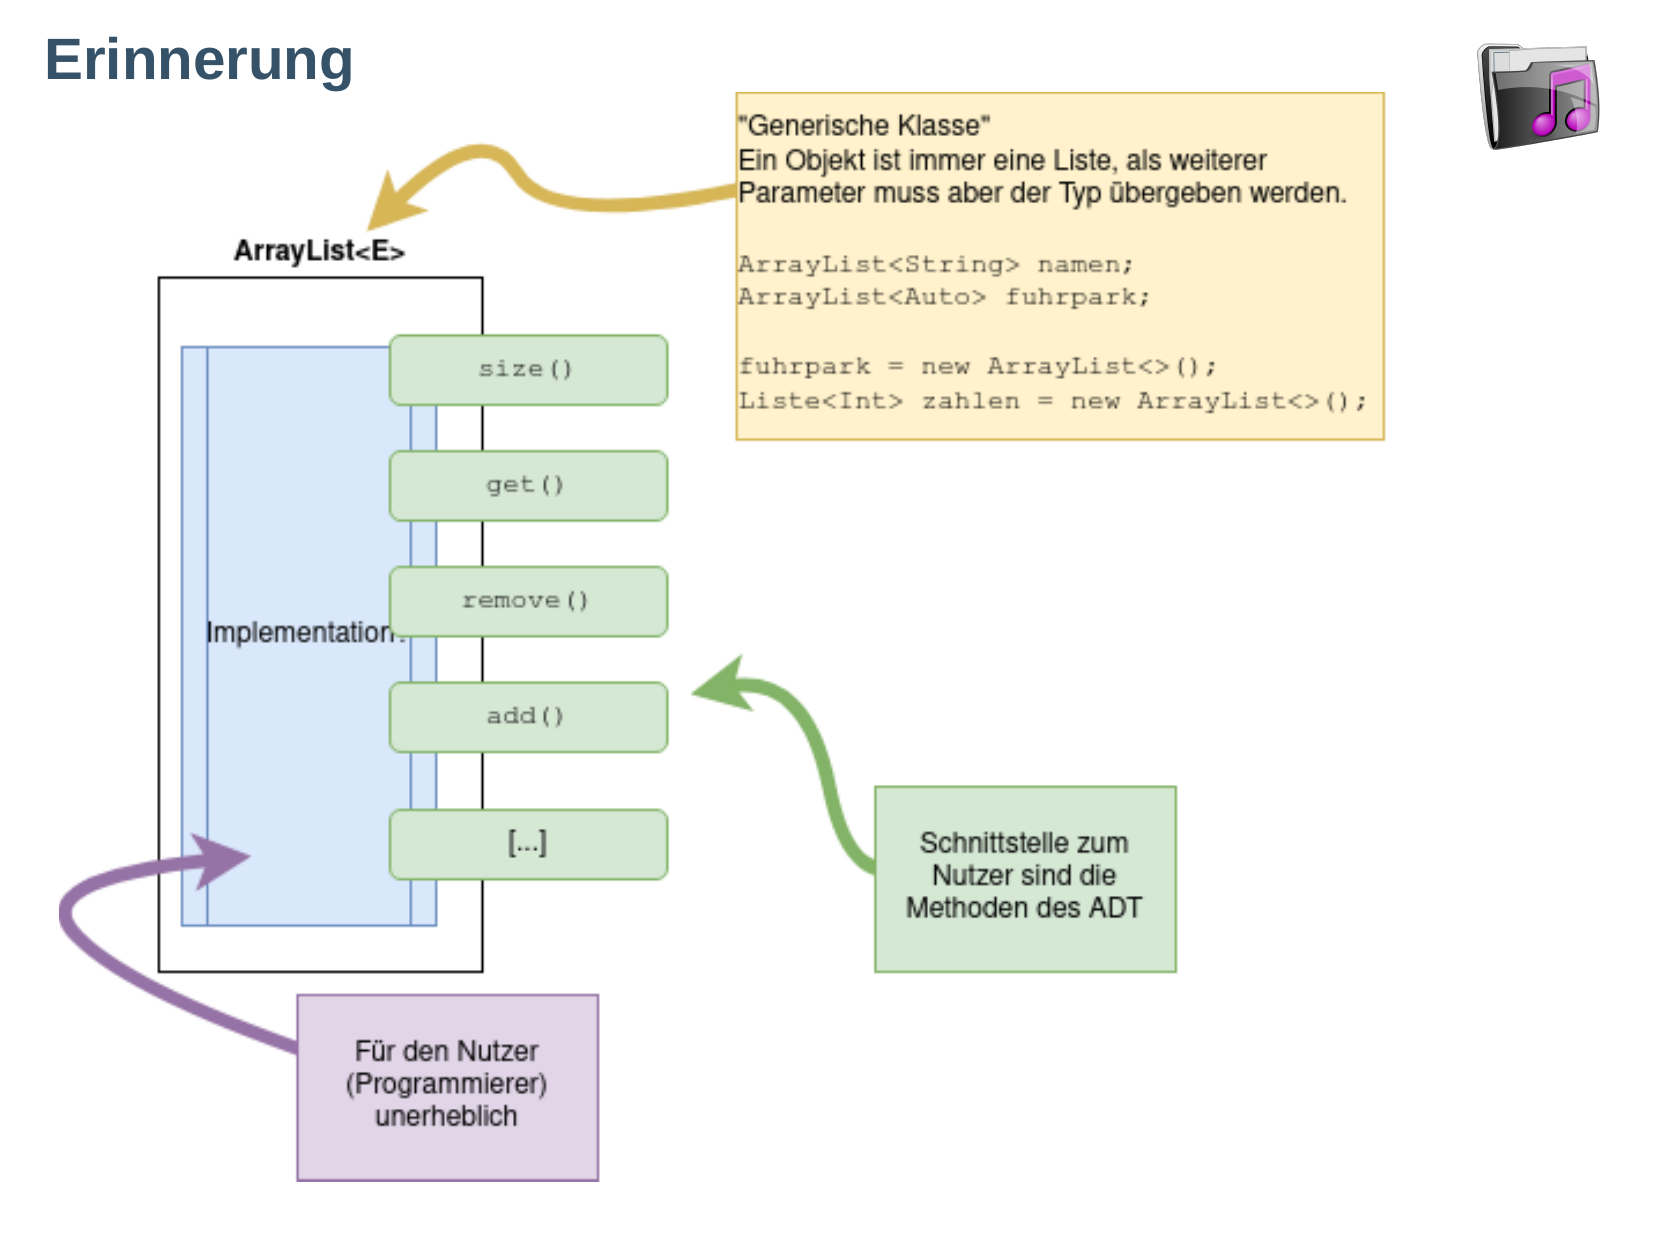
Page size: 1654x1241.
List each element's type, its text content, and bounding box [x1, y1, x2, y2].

picture [59, 92, 1388, 1182]
text_box Erinnerung [29, 19, 1300, 100]
picture [1476, 29, 1600, 153]
